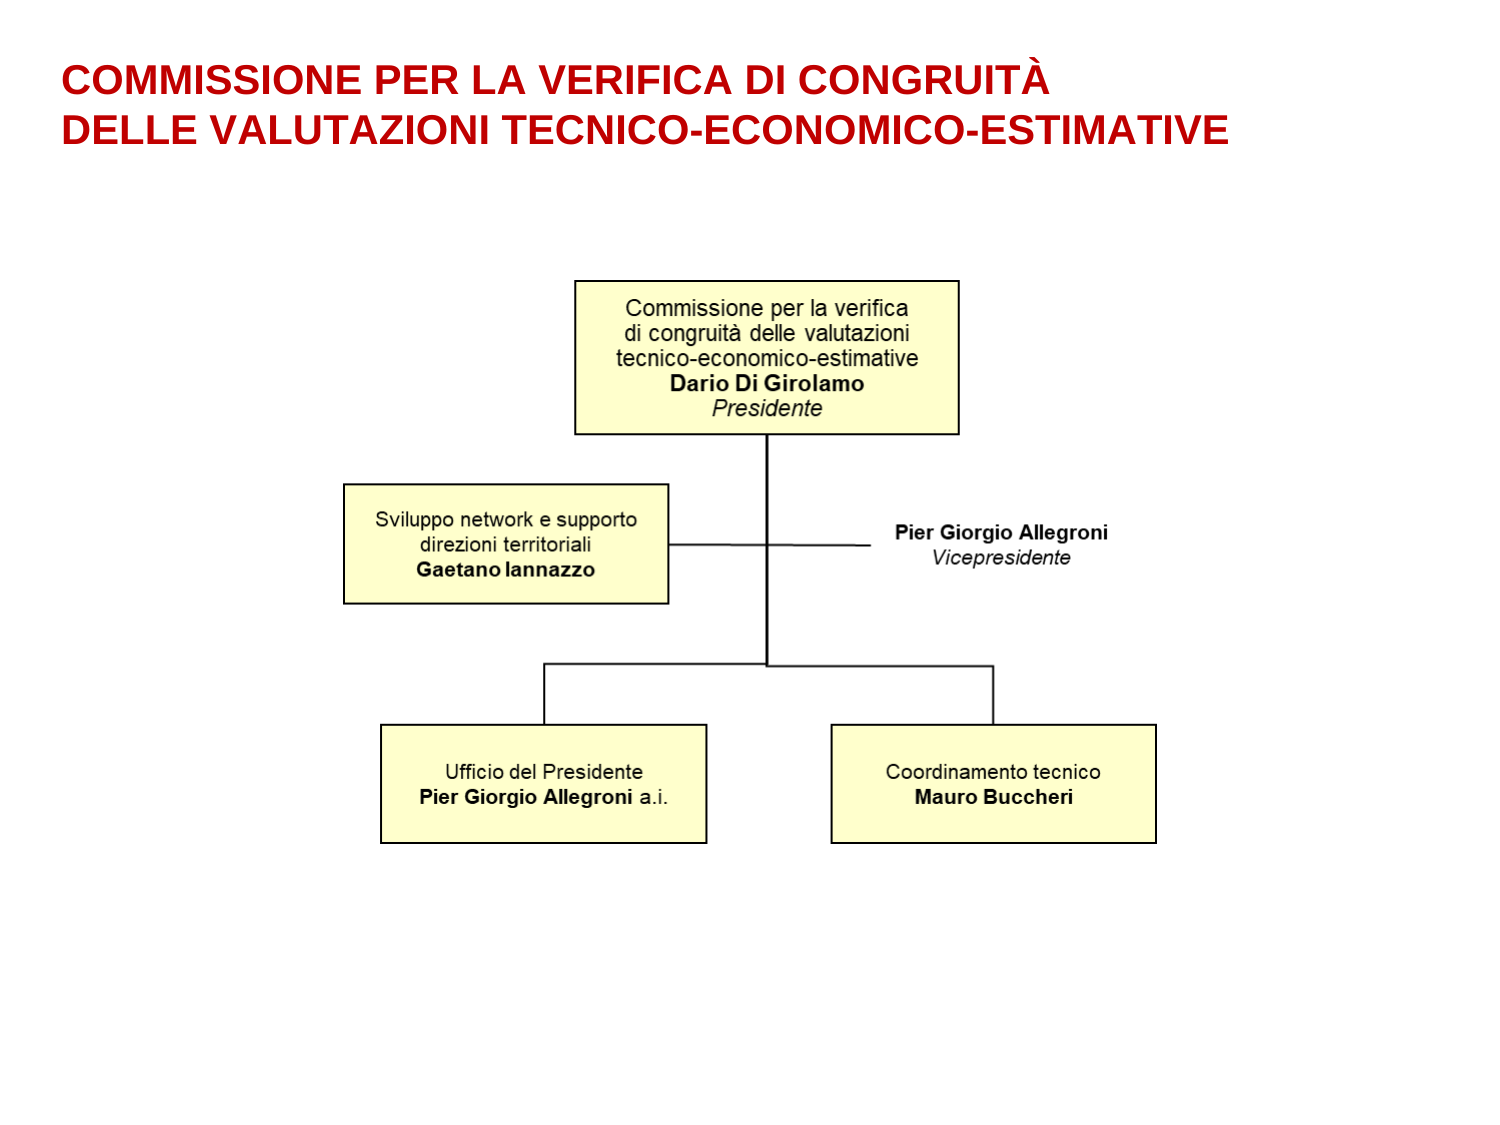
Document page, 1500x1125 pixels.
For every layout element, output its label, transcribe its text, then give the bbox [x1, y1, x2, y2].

picture [343, 280, 1157, 845]
text_box COMMISSIONE PER LA VERIFICA DI CONGRUITÀ DELLE VALUTAZIONI TECNICO-ECONOMICO-ESTIMATIVE [46, 45, 1387, 128]
